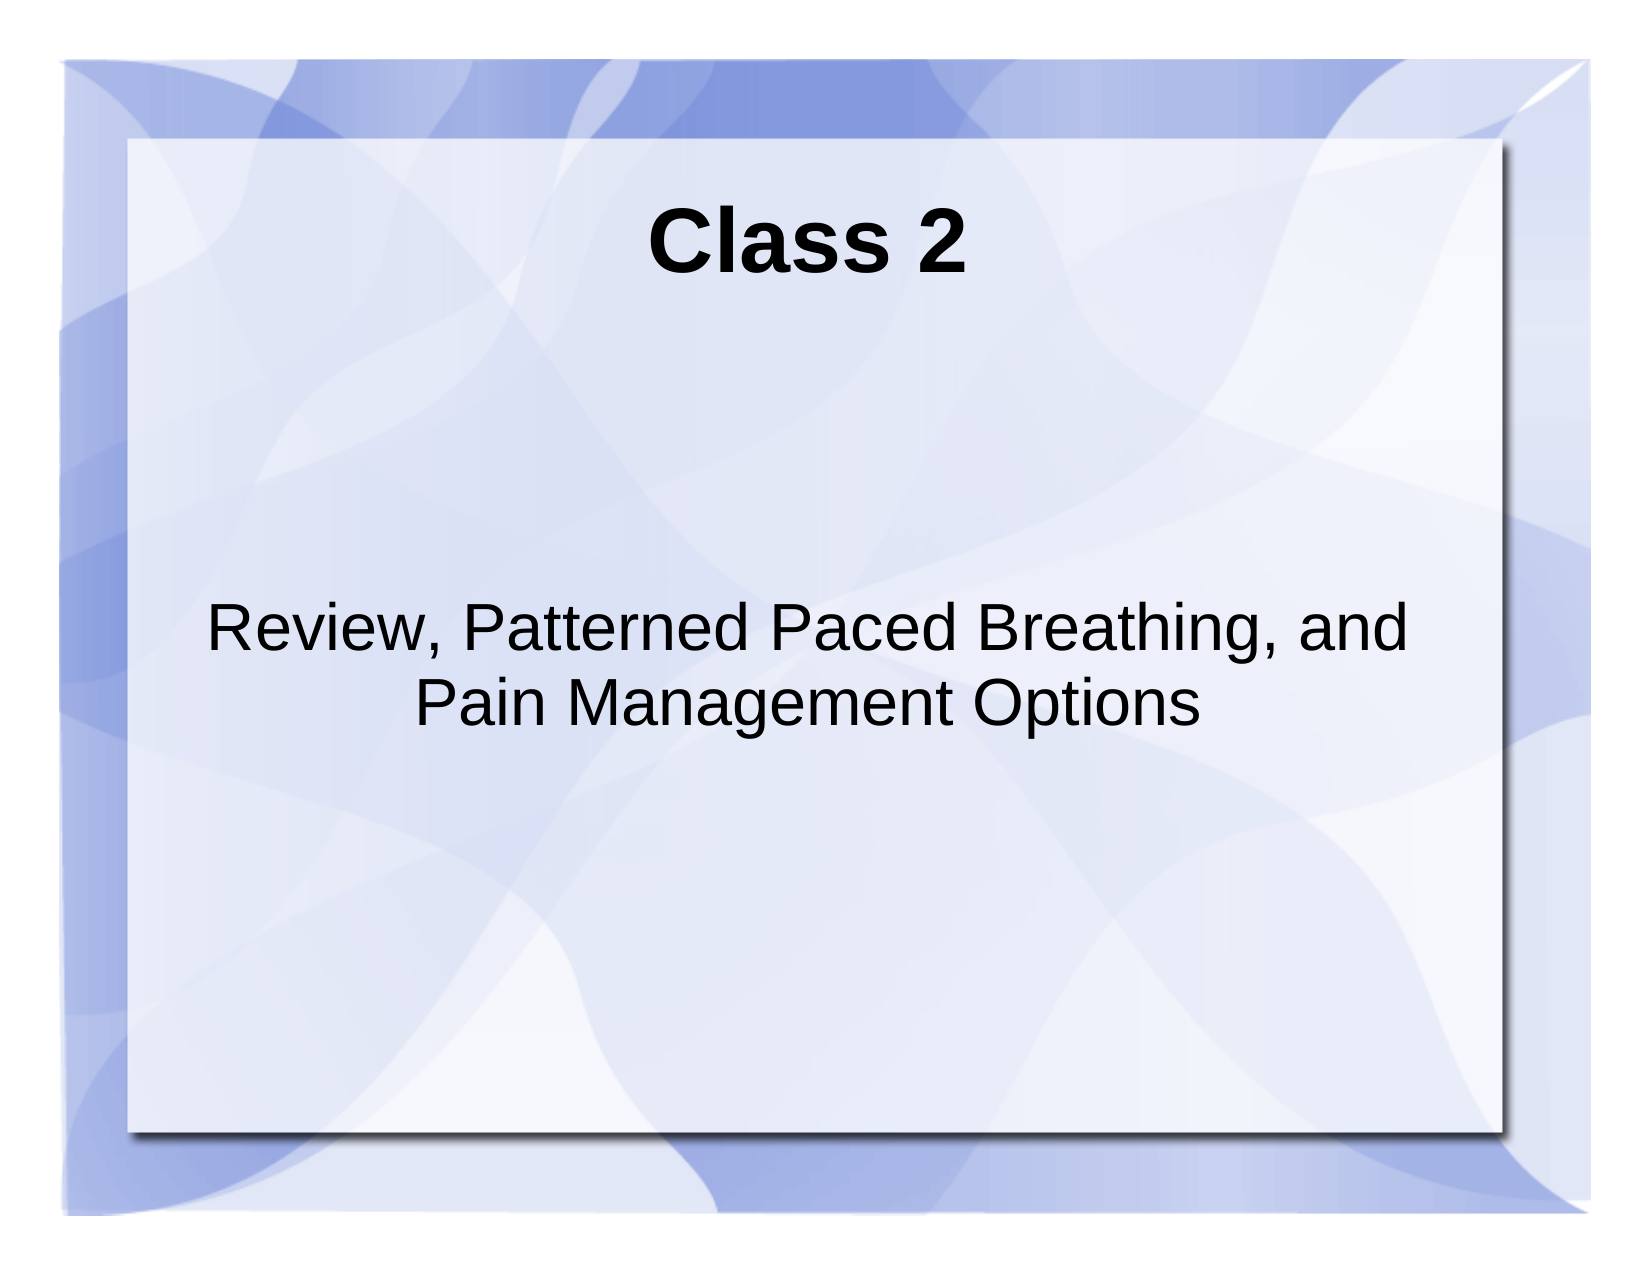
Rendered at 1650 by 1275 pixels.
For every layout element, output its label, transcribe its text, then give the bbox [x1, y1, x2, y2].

title Class 2 [135, 151, 1482, 330]
subtitle Review, Patterned Paced Breathing, and Pain Management Options [179, 369, 1438, 961]
picture [59, 59, 1591, 1216]
